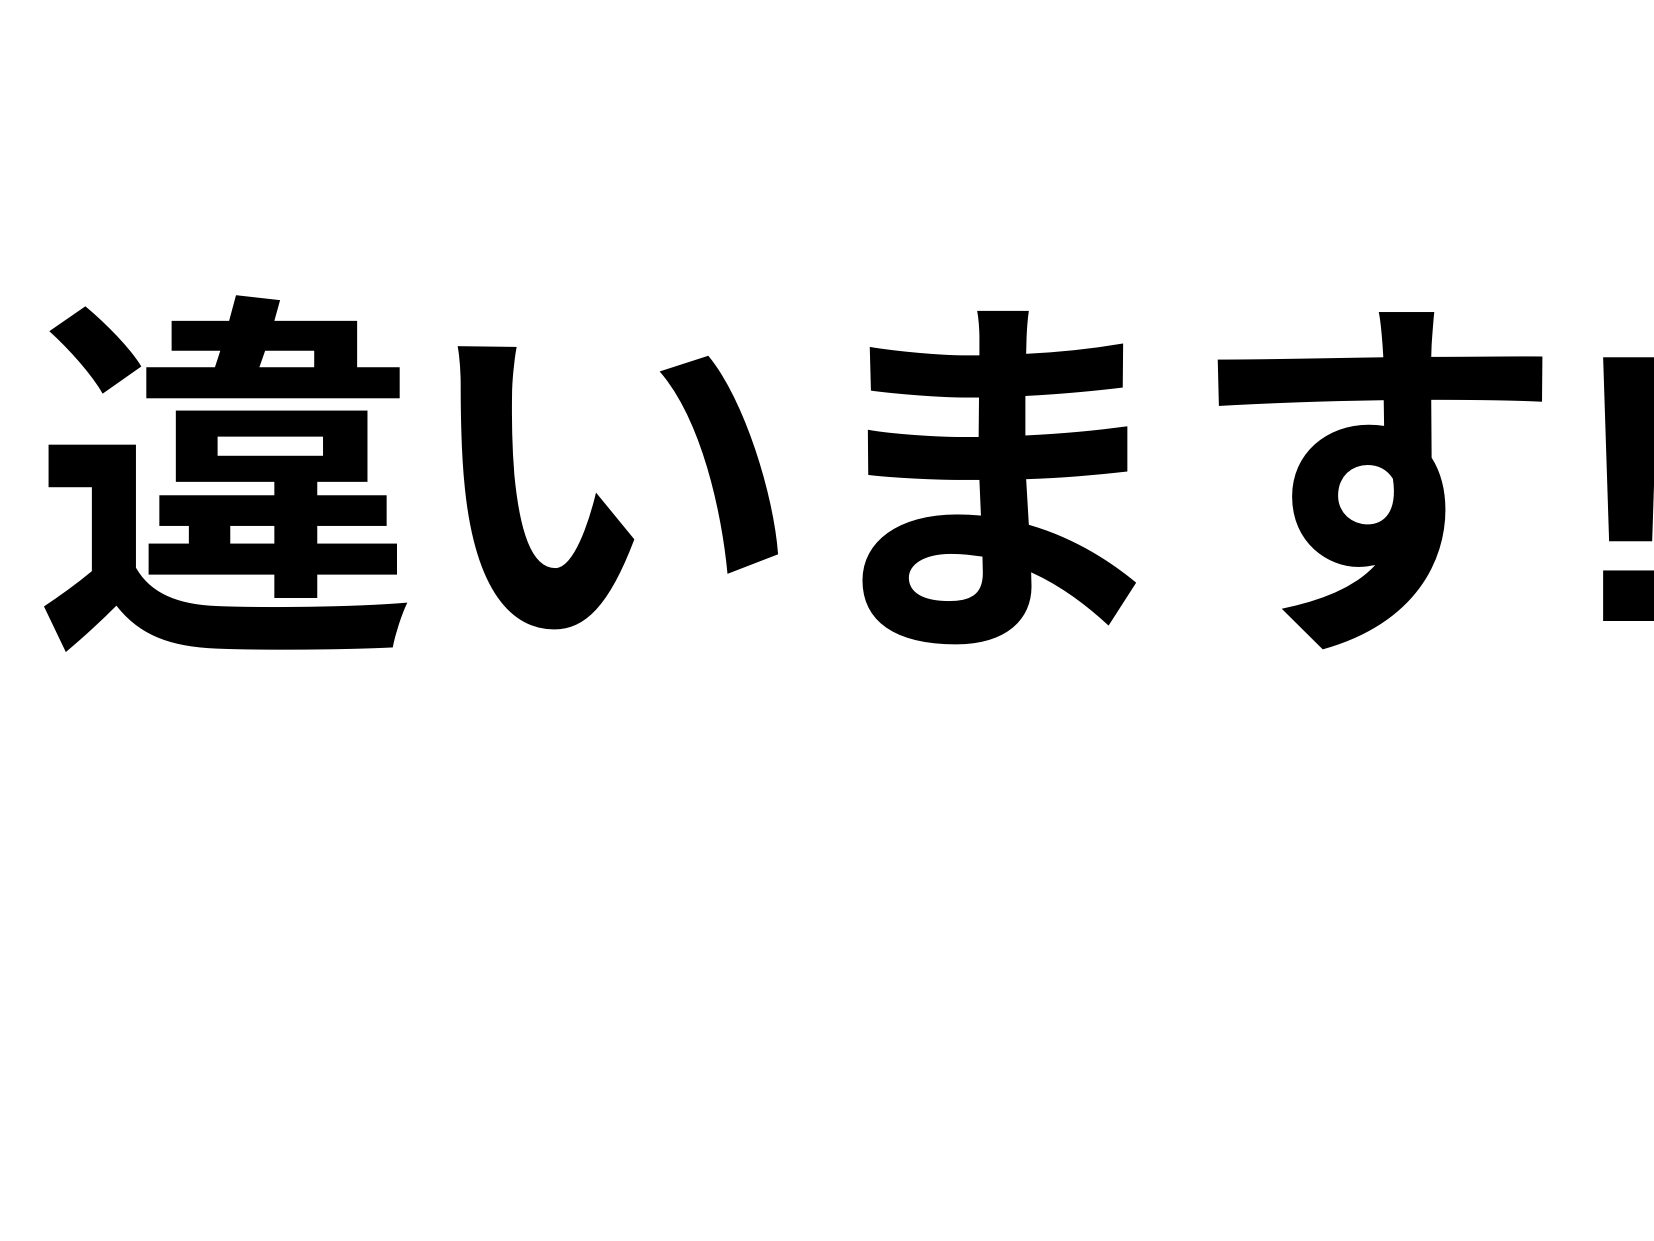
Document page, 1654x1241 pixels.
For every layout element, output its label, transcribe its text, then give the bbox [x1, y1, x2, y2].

text_box 違います! [19, 169, 1634, 613]
